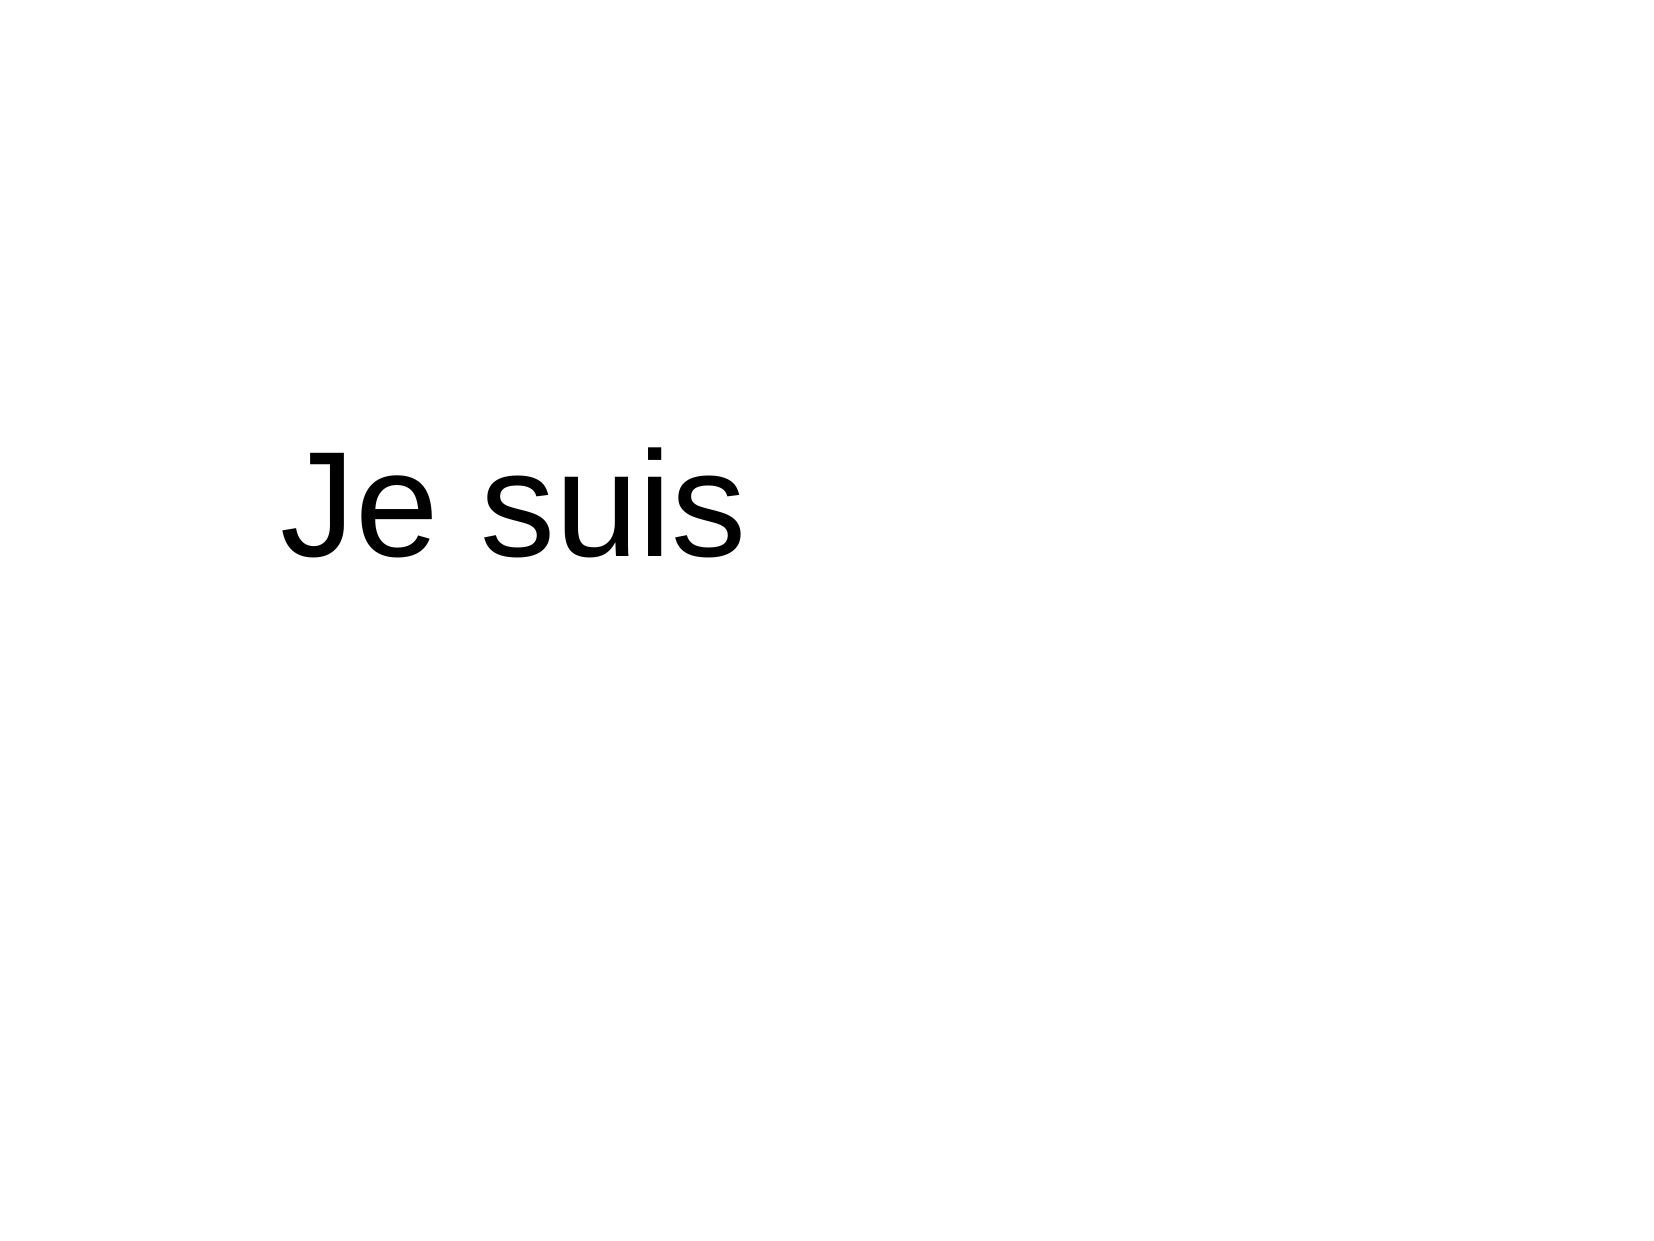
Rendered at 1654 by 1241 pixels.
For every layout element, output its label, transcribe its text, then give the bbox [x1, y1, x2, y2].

text_box Je suis [265, 413, 1329, 596]
